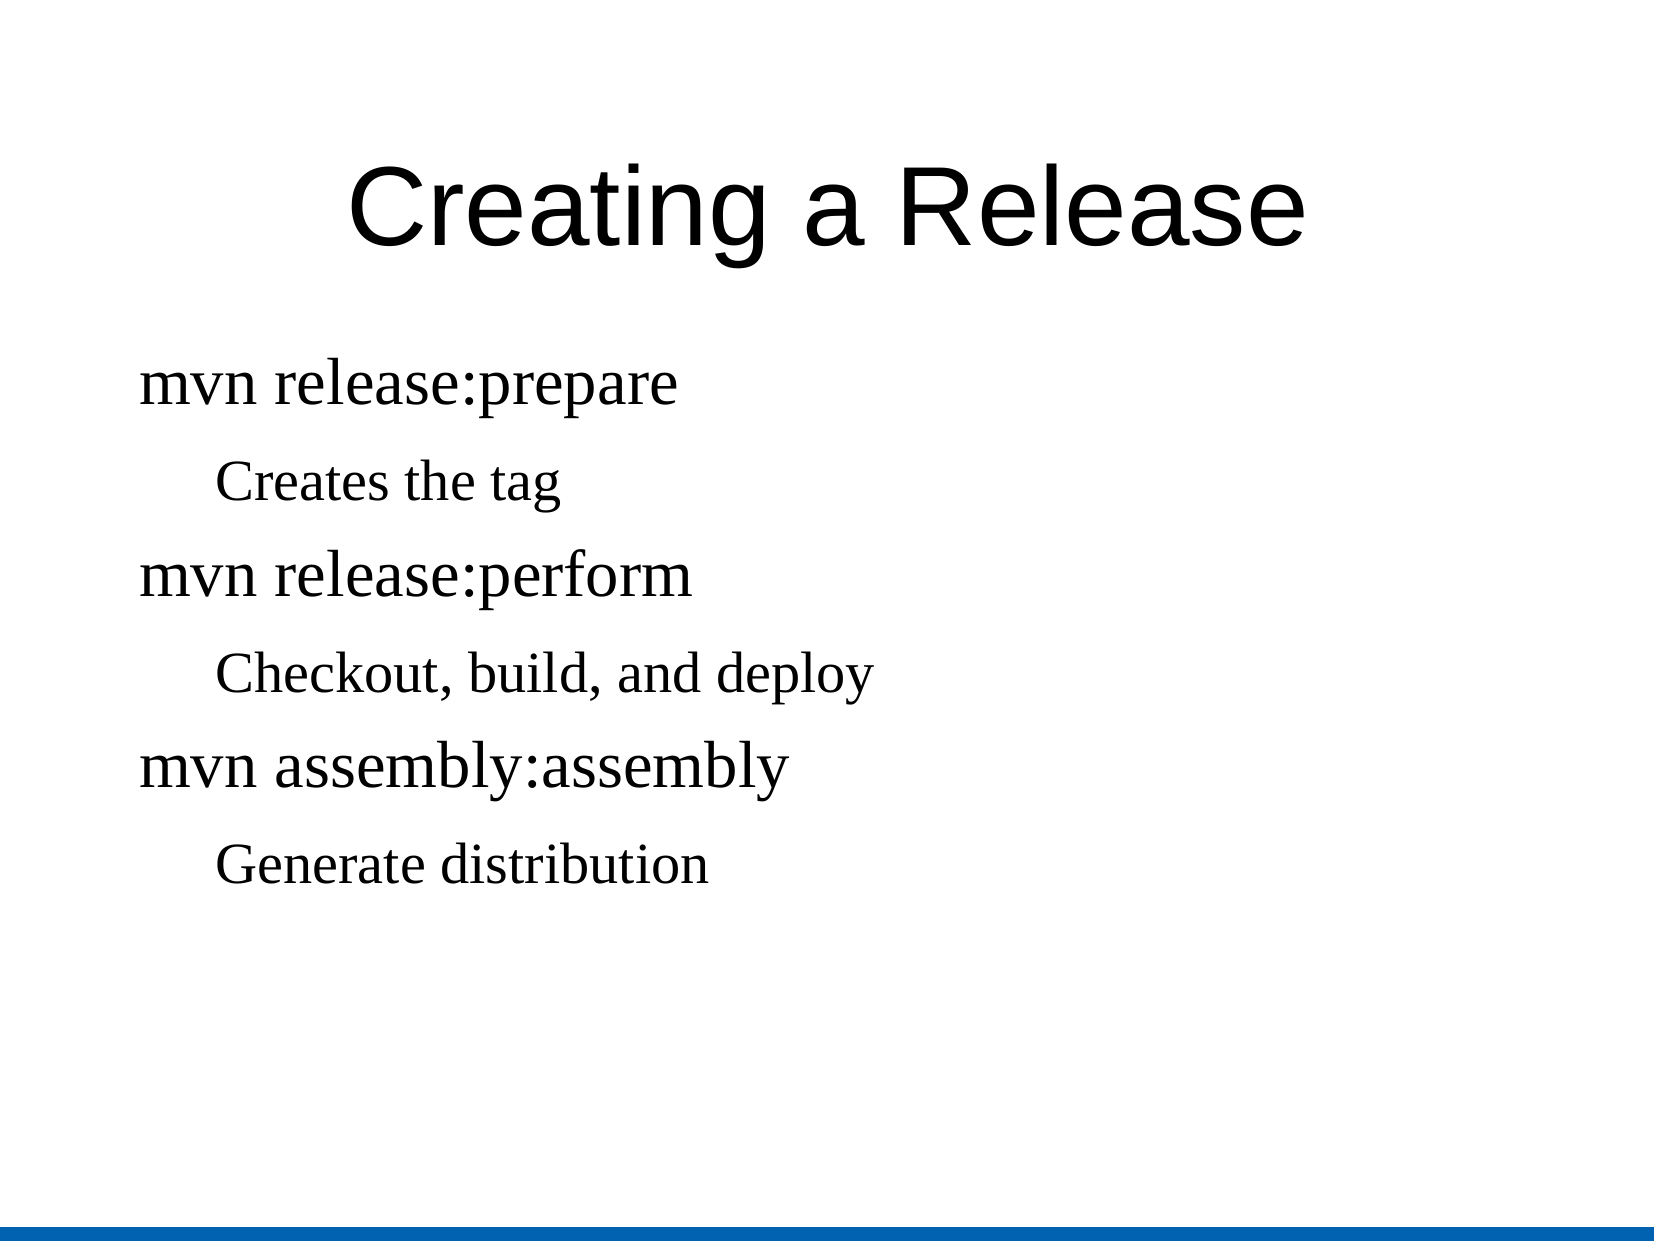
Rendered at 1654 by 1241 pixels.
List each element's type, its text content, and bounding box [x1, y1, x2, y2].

list mvn release:prepare Creates the tag mvn release:perform Checkout, build, and deploy mvn assembly:assembly Generate distribution [121, 344, 1533, 1127]
title Creating a Release [121, 102, 1533, 311]
